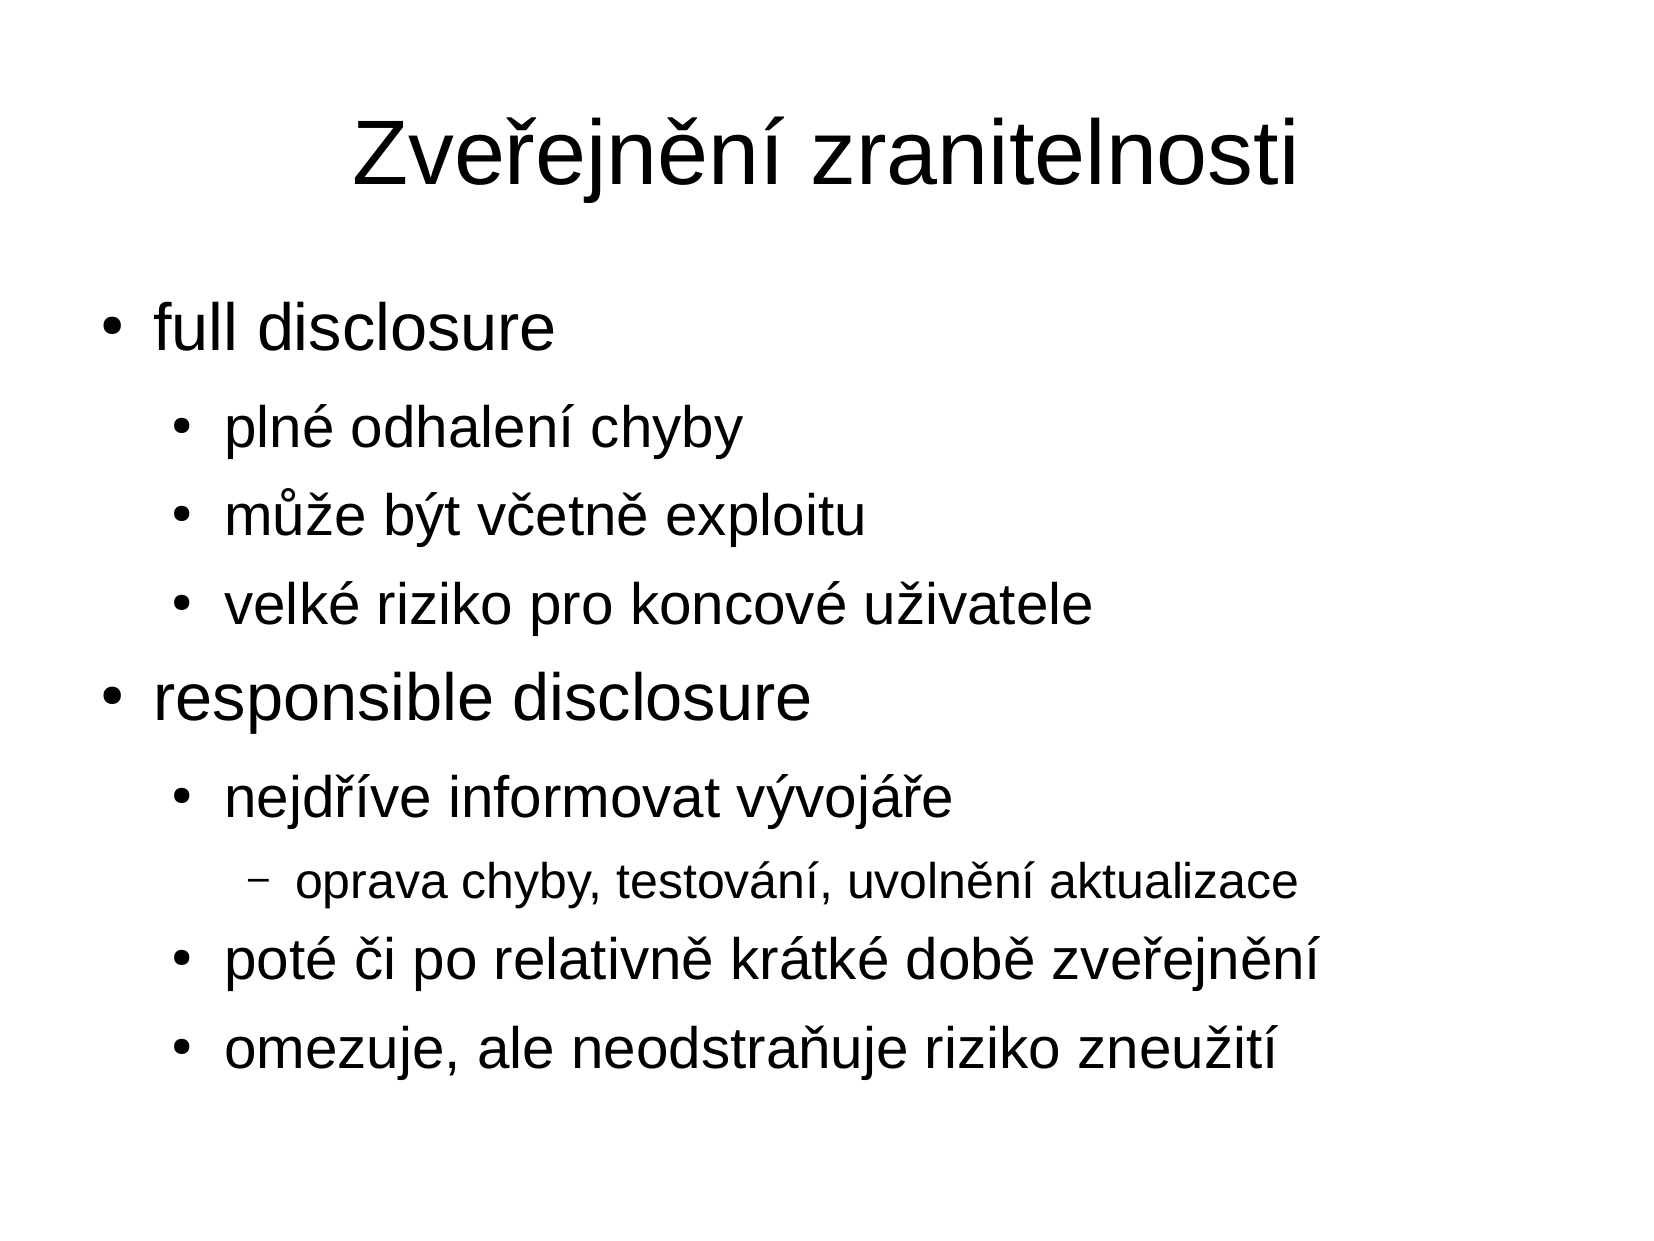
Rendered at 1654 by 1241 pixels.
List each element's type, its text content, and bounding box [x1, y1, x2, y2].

list full disclosure plné odhalení chyby může být včetně exploitu velké riziko pro koncové uživatele responsible disclosure nejdříve informovat vývojáře oprava chyby, testování, uvolnění aktualizace poté či po relativně krátké době zveřejnění omezuje, ale neodstraňuje riziko zneužití [82, 290, 1571, 1109]
title Zveřejnění zranitelnosti [82, 49, 1571, 257]
